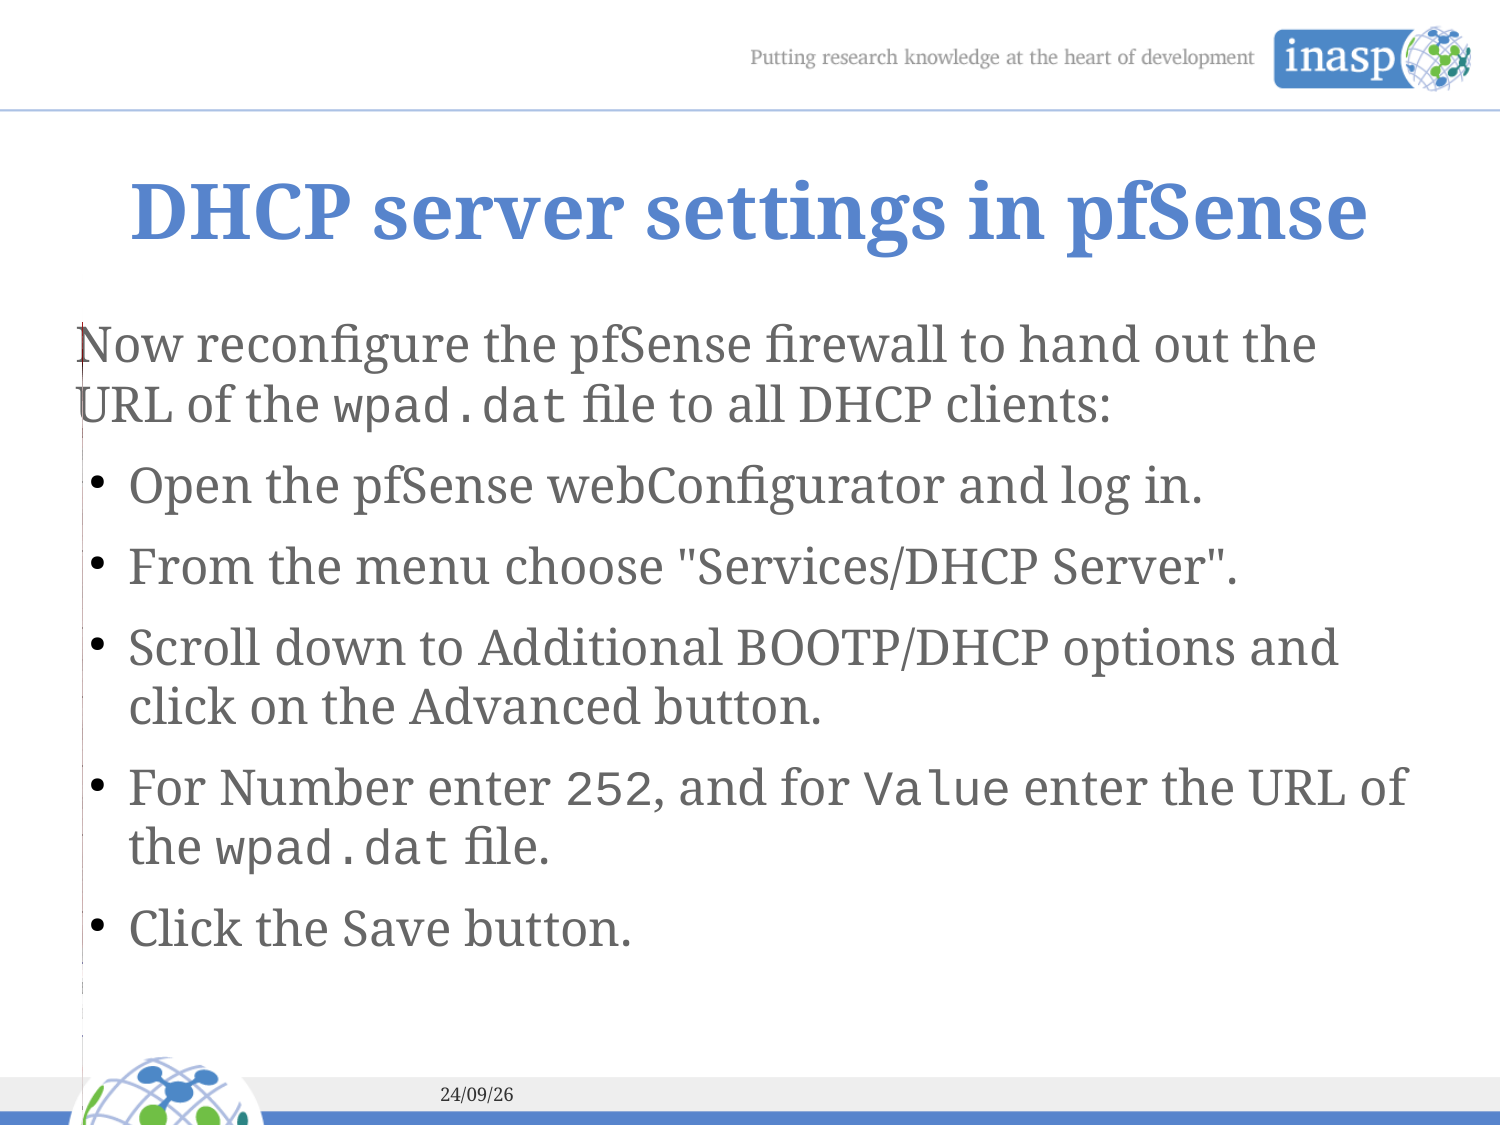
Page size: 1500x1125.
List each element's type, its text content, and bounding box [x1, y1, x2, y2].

list Now reconfigure the pfSense firewall to hand out the URL of the wpad.dat file to all DHCP clients: Open the pfSense webConfigurator and log in. From the menu choose "Services/DHCP Server". Scroll down to Additional BOOTP/DHCP options and click on the Advanced button. For Number enter 252, and for Value enter the URL of the wpad.dat file. Click the Save button. [83, 313, 1426, 967]
picture [0, 0, 1500, 1125]
title DHCP server settings in pfSense [75, 129, 1426, 313]
